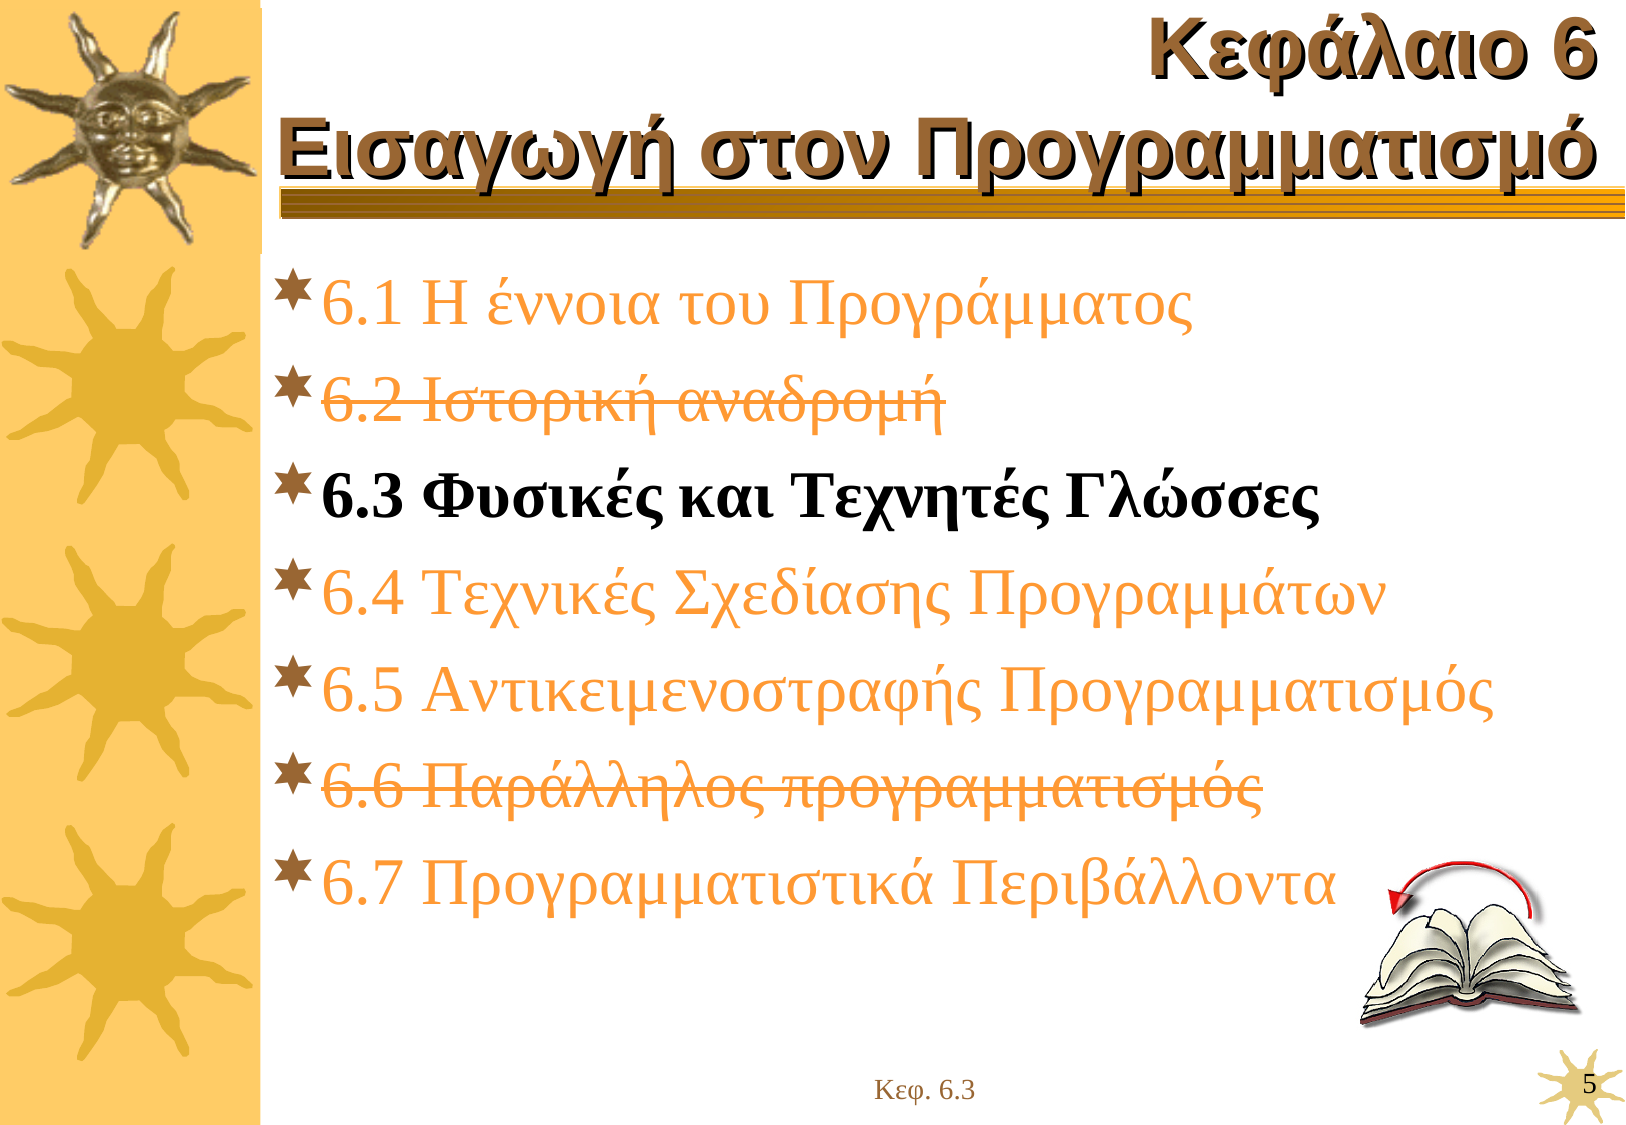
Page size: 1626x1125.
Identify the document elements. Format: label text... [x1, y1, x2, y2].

list 6.1 Η έννοια του Προγράμματος 6.2 Ιστορική αναδρομή 6.3 Φυσικές και Τεχνητές Γλώσσες 6.4 Τεχνικές Σχεδίασης Προγραμμάτων 6.5 Αντικειμενοστραφής Προγραμματισμός 6.6 Παράλληλος προγραμματισμός 6.7 Προγραμματιστικά Περιβάλλοντα [249, 249, 1600, 1026]
picture [1347, 824, 1592, 1051]
picture [1, 8, 262, 254]
text_box Κεφάλαιο 6 Εισαγωγή στον Προγραμματισμό [12, 99, 1613, 201]
